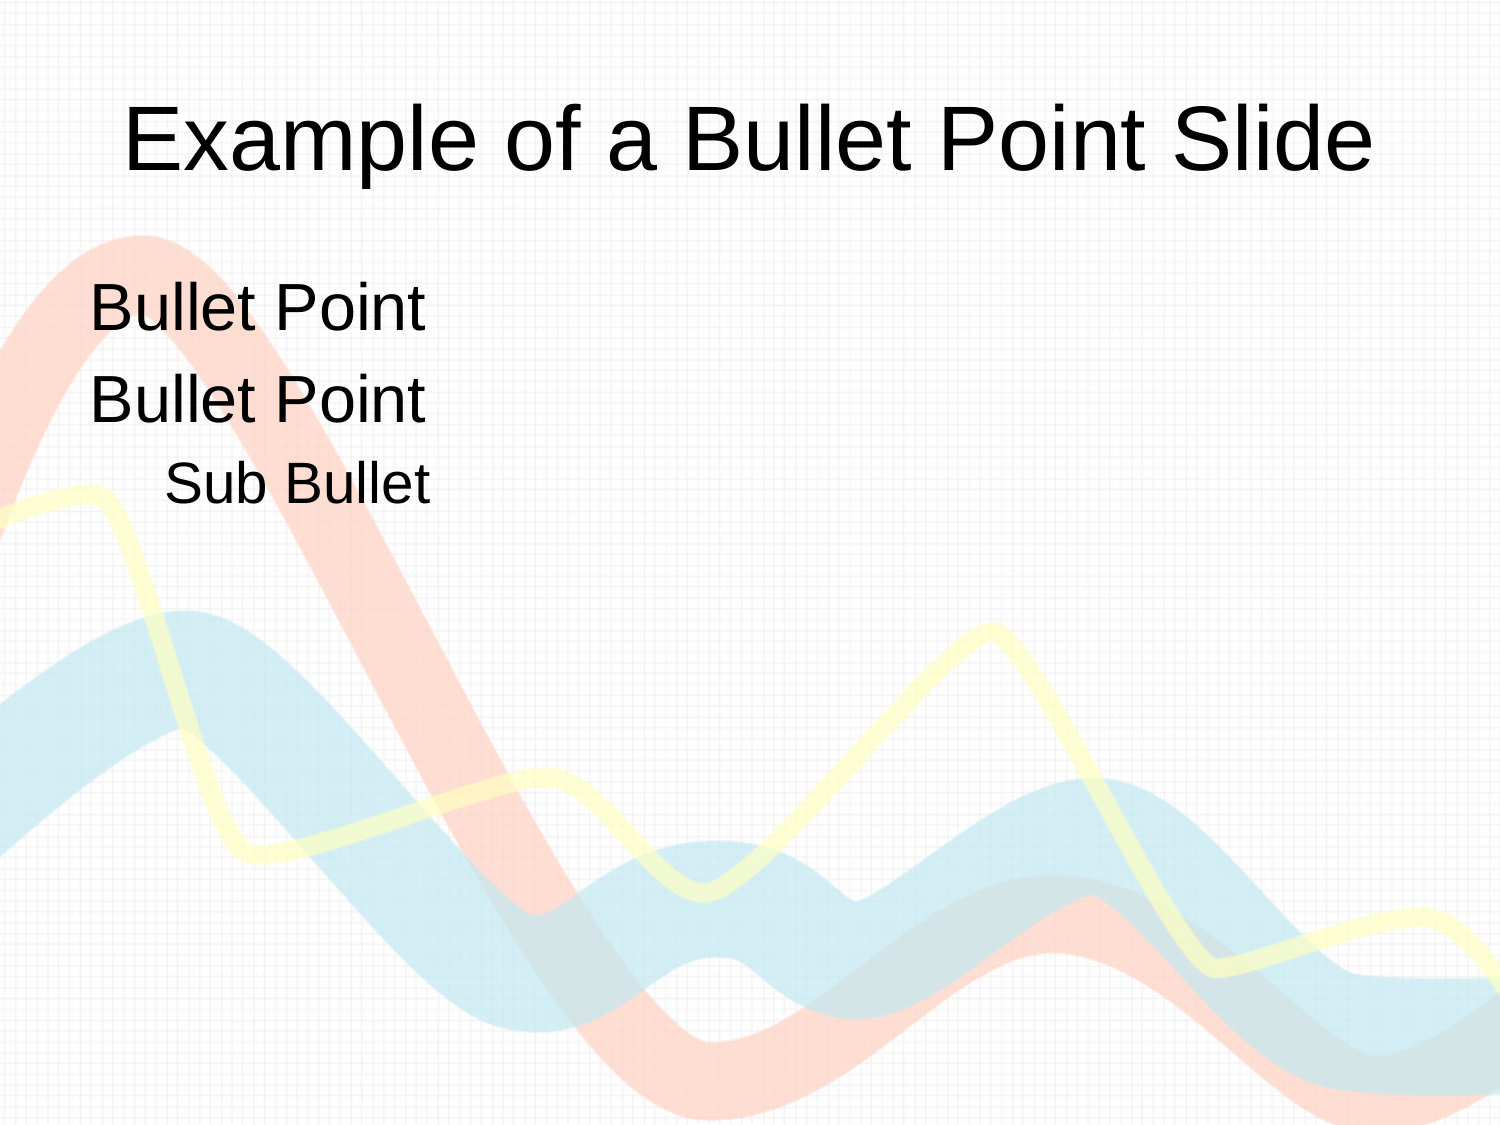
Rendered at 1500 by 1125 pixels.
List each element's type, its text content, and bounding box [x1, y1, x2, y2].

title Example of a Bullet Point Slide [75, 45, 1426, 233]
list Bullet Point Bullet Point Sub Bullet [75, 262, 1426, 870]
